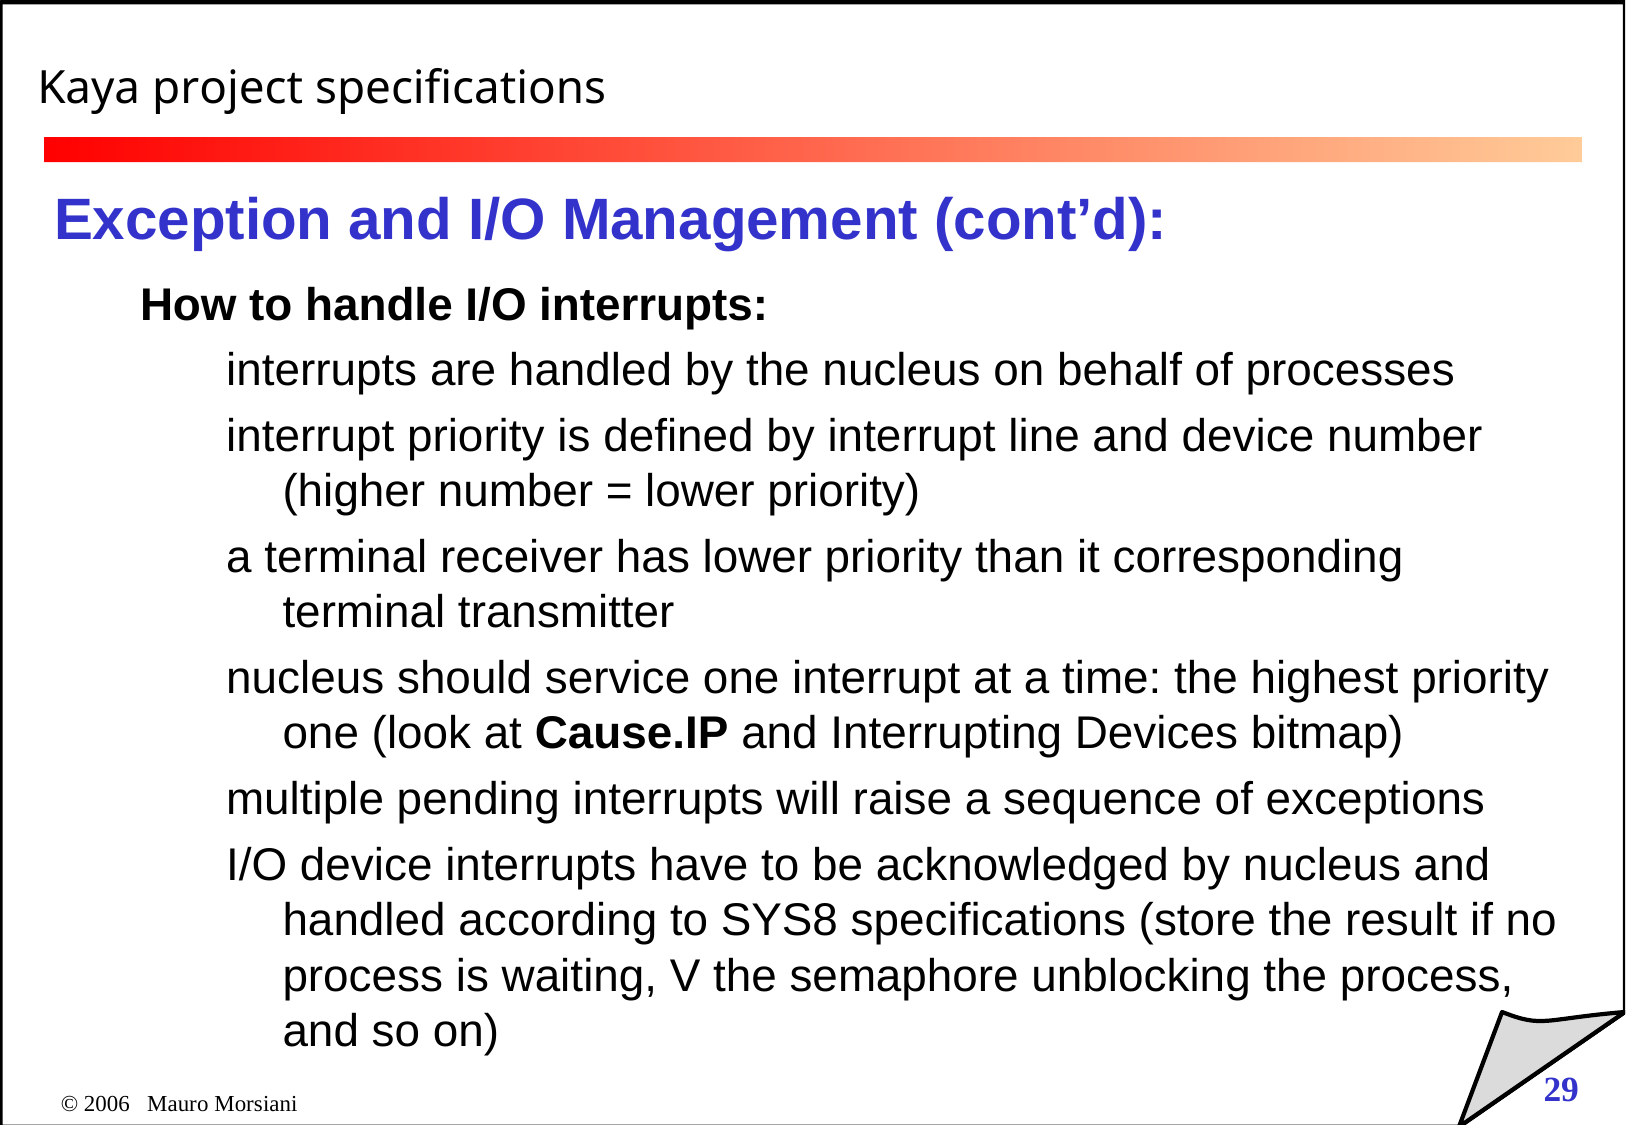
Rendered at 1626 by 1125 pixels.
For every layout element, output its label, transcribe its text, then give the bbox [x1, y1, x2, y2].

list Exception and I/O Management (cont’d): How to handle I/O interrupts: interrupts are handled by the nucleus on behalf of processes interrupt priority is defined by interrupt line and device number (higher number = lower priority) a terminal receiver has lower priority than it corresponding terminal transmitter nucleus should service one interrupt at a time: the highest priority one (look at Cause.IP and Interrupting Devices bitmap) multiple pending interrupts will raise a sequence of exceptions I/O device interrupts have to be acknowledged by nucleus and handled according to SYS8 specifications (store the result if no process is waiting, V the semaphore unblocking the process, and so on) [54, 187, 1571, 1124]
title Kaya project specifications [37, 44, 1588, 131]
